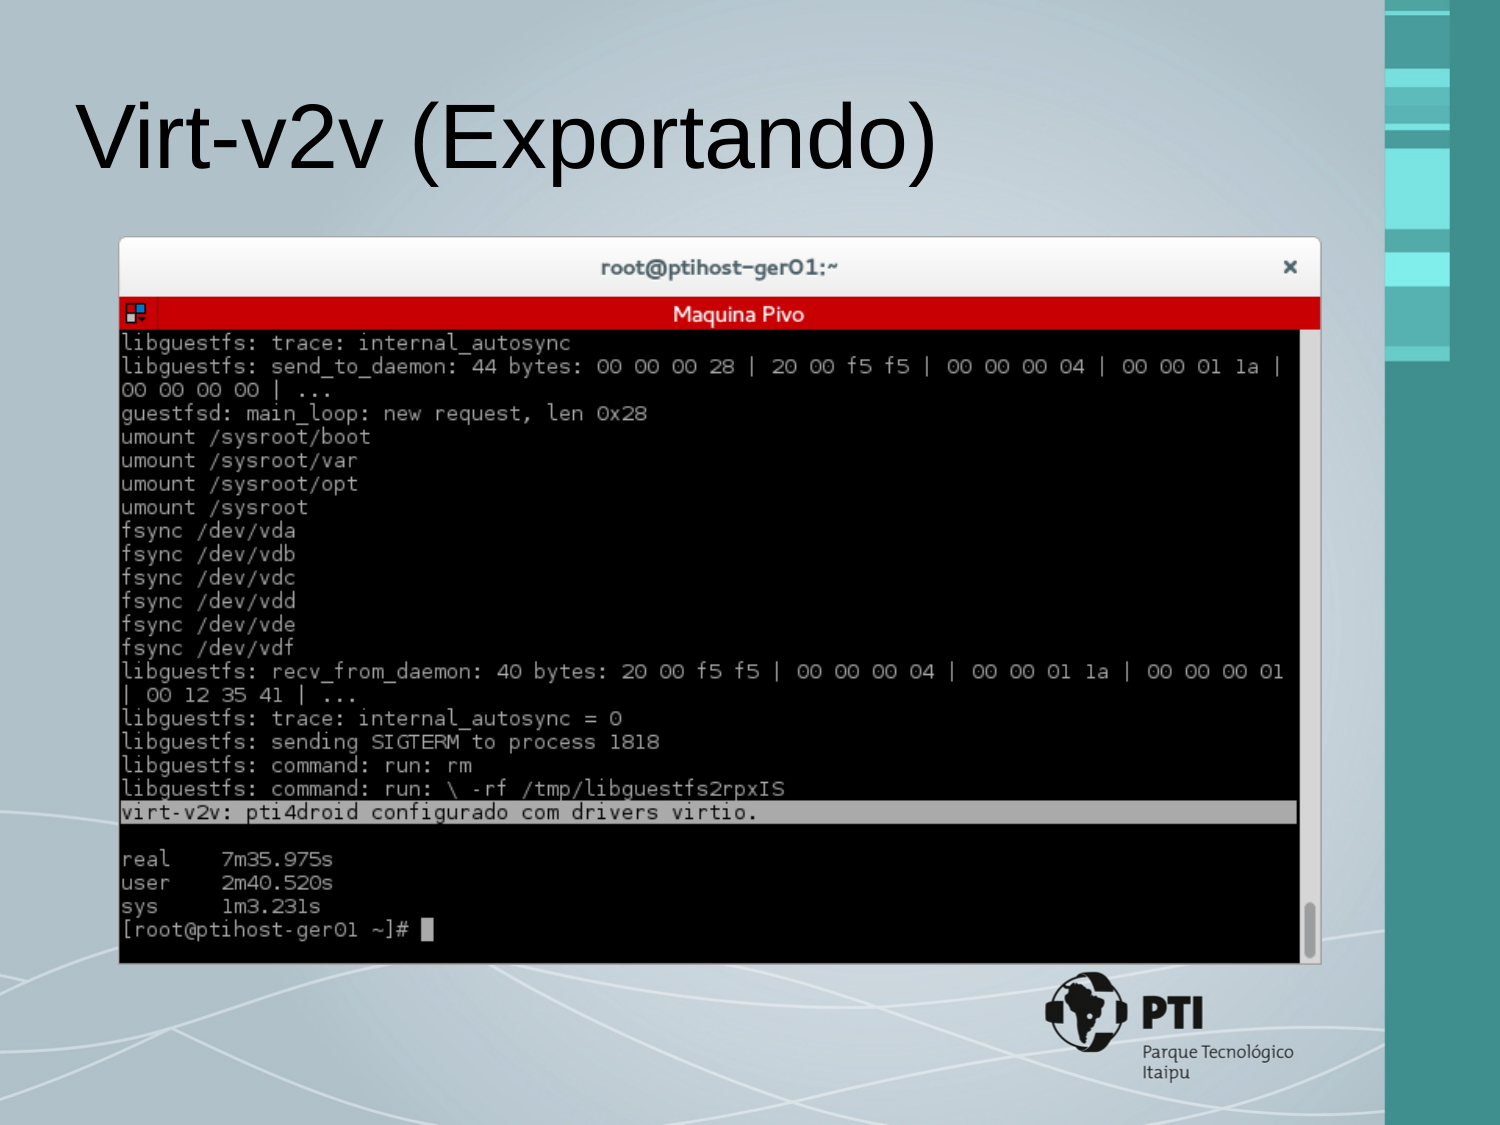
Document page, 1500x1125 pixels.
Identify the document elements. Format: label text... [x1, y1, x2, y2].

picture [0, 0, 1500, 1125]
title Virt-v2v (Exportando) [74, 44, 1425, 232]
